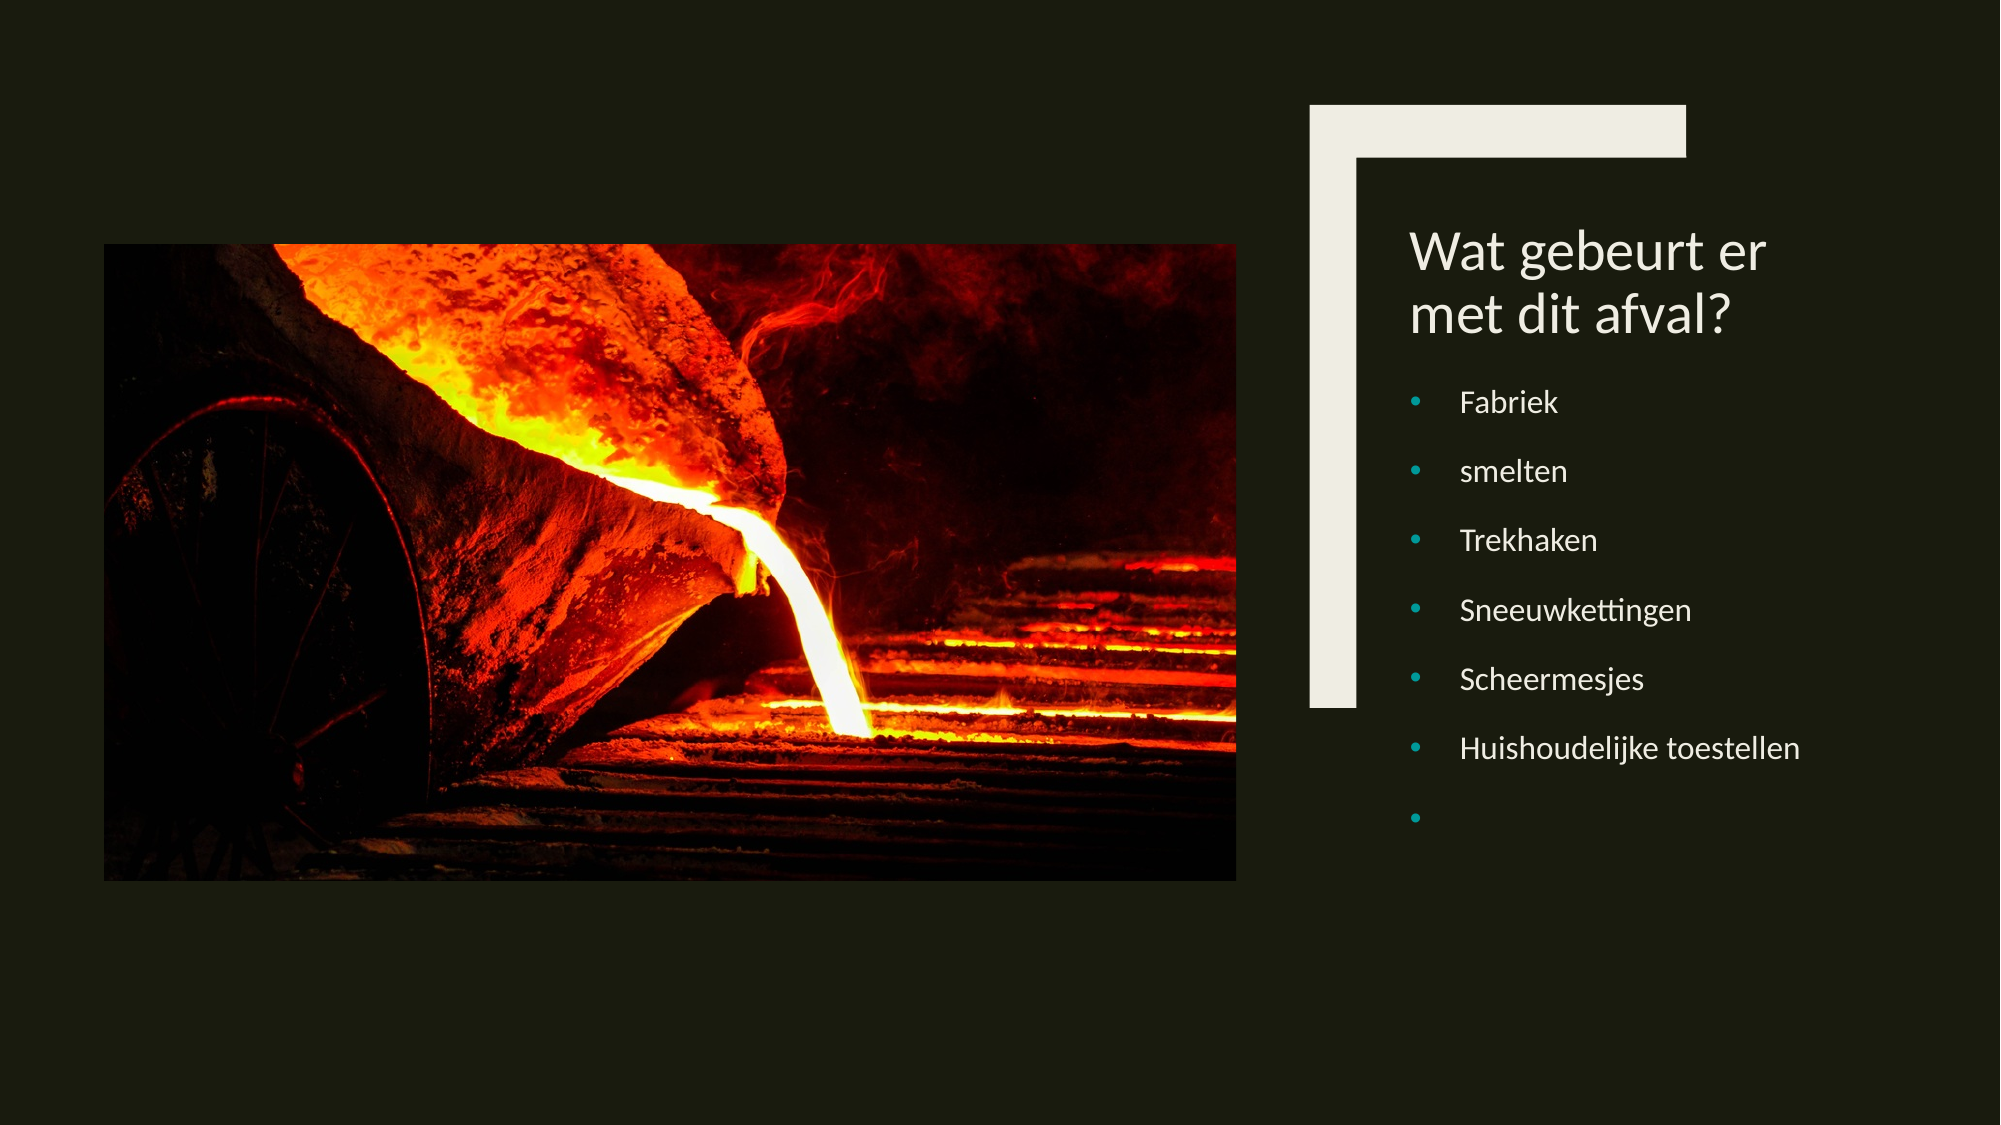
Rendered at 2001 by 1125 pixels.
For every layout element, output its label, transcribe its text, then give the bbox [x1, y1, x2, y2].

title Wat gebeurt er met dit afval? [1389, 182, 1891, 357]
picture [104, 244, 1237, 881]
list Fabriek smelten Trekhaken Sneeuwkettingen Scheermesjes Huishoudelijke toestellen [1389, 375, 1891, 1021]
text_box [0, 0, 2000, 1125]
